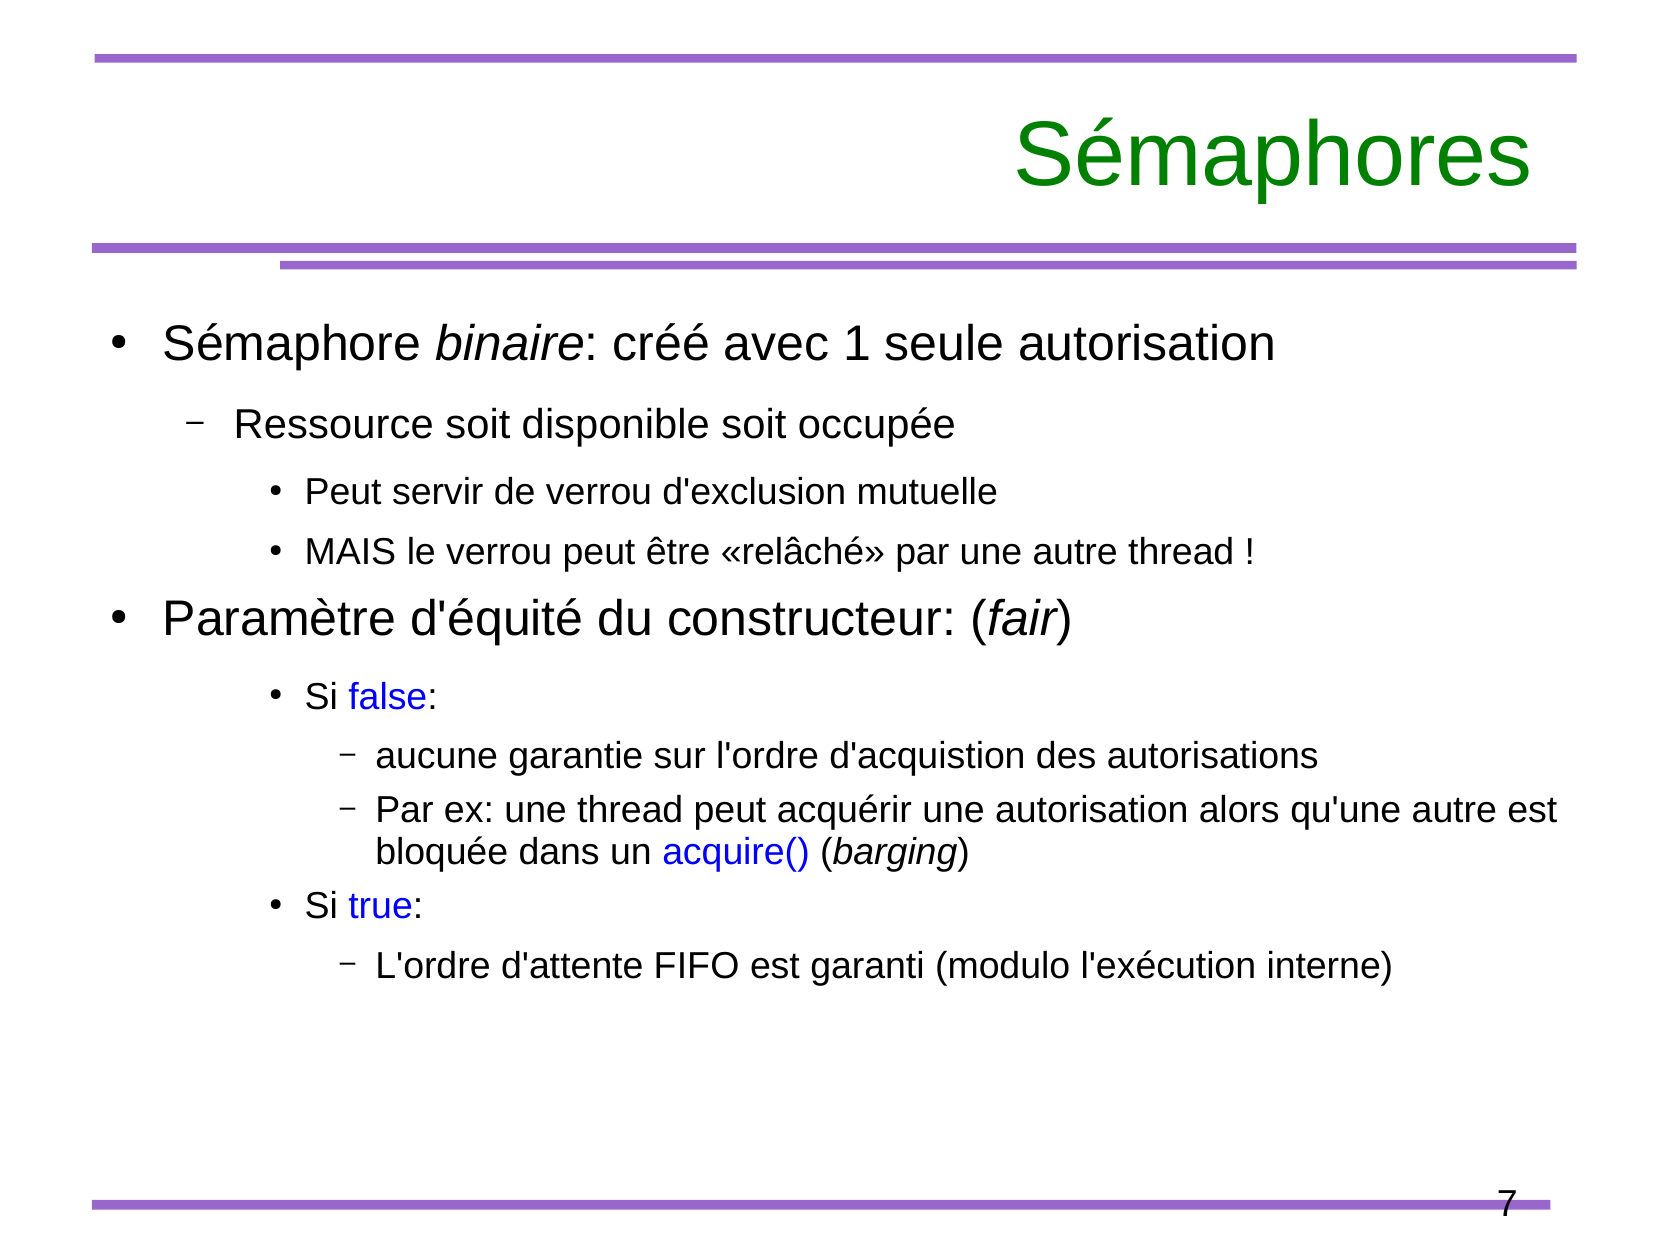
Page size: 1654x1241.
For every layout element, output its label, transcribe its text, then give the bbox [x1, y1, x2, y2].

list Sémaphore binaire: créé avec 1 seule autorisation Ressource soit disponible soit occupée Peut servir de verrou d'exclusion mutuelle MAIS le verrou peut être «relâché» par une autre thread ! Paramètre d'équité du constructeur: (fair) Si false: aucune garantie sur l'ordre d'acquistion des autorisations Par ex: une thread peut acquérir une autorisation alors qu'une autre est bloquée dans un acquire() (barging) Si true: L'ordre d'attente FIFO est garanti (modulo l'exécution interne) [92, 315, 1563, 1163]
title Sémaphores [121, 49, 1534, 257]
